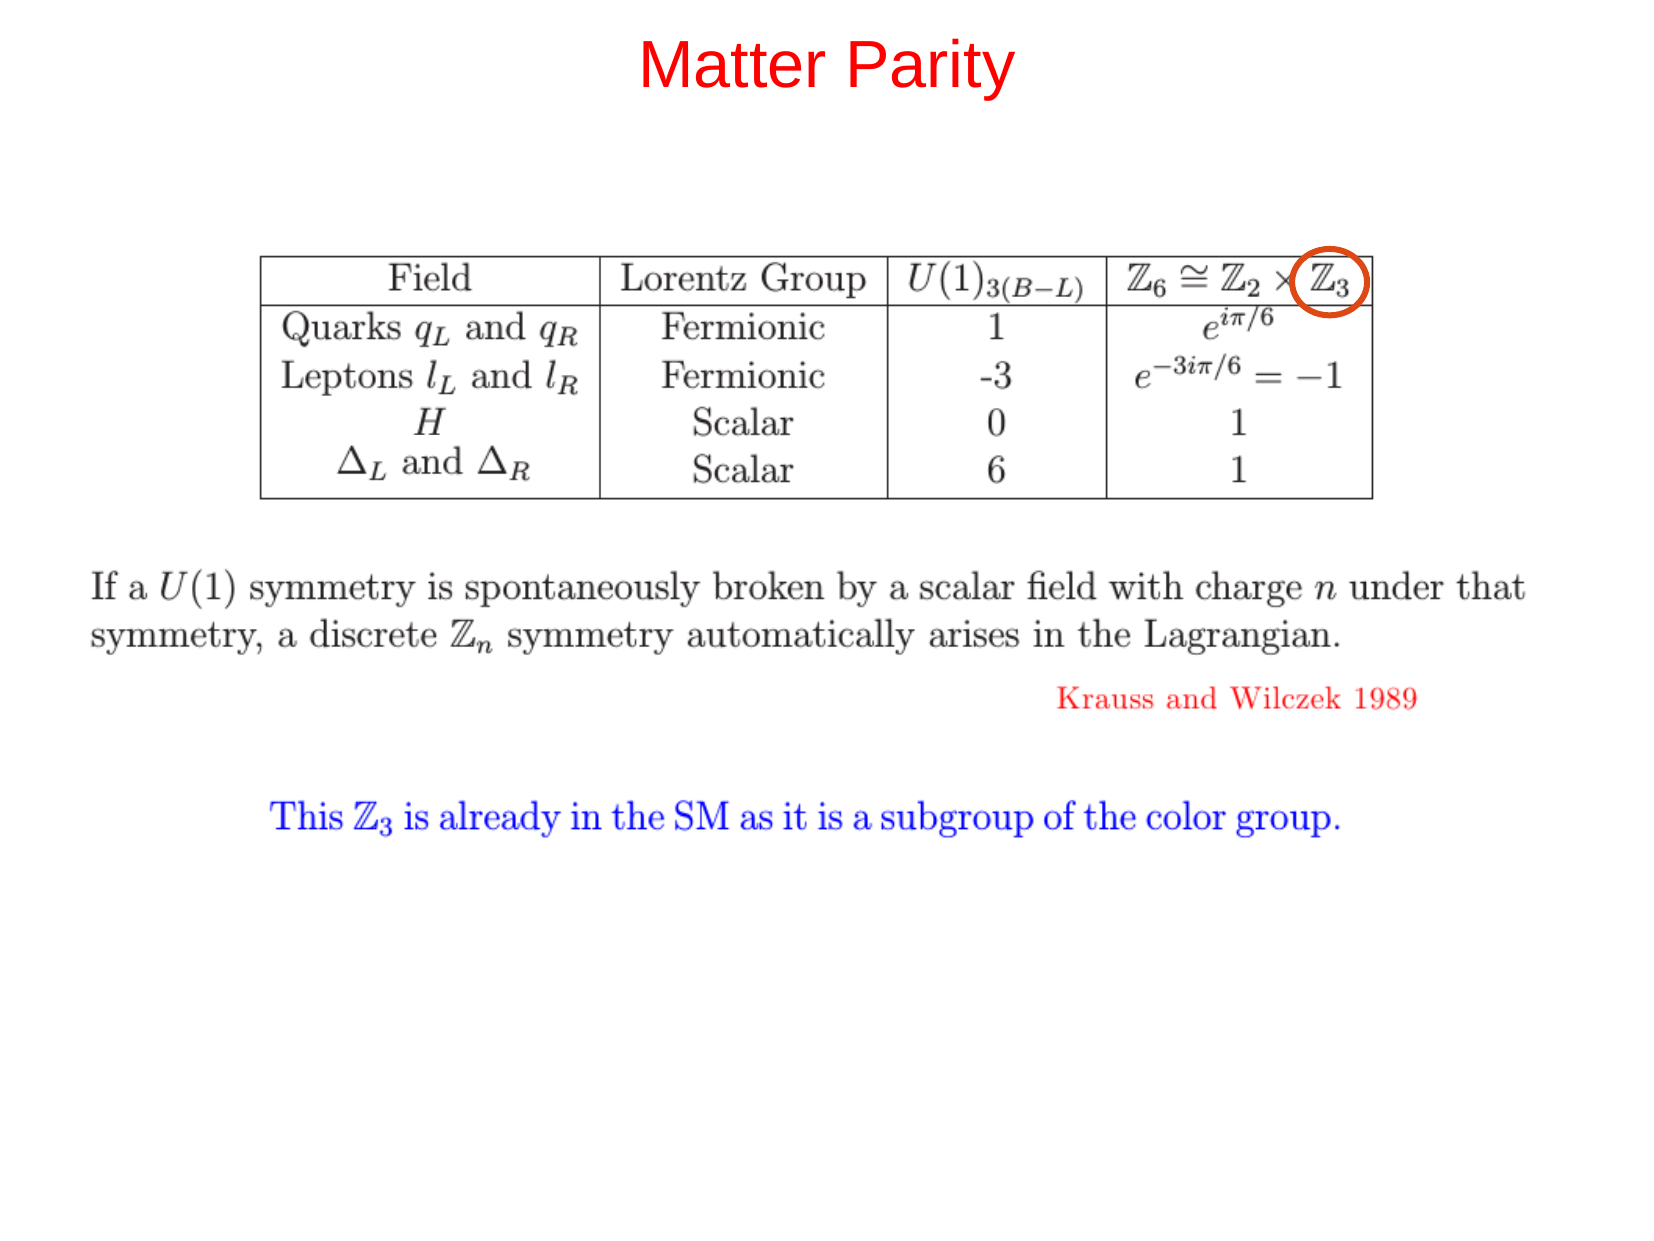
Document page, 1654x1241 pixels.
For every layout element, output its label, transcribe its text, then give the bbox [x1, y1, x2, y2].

title Matter Parity [83, 0, 1572, 168]
picture [77, 555, 1576, 734]
picture [207, 209, 1447, 528]
picture [253, 794, 1381, 841]
